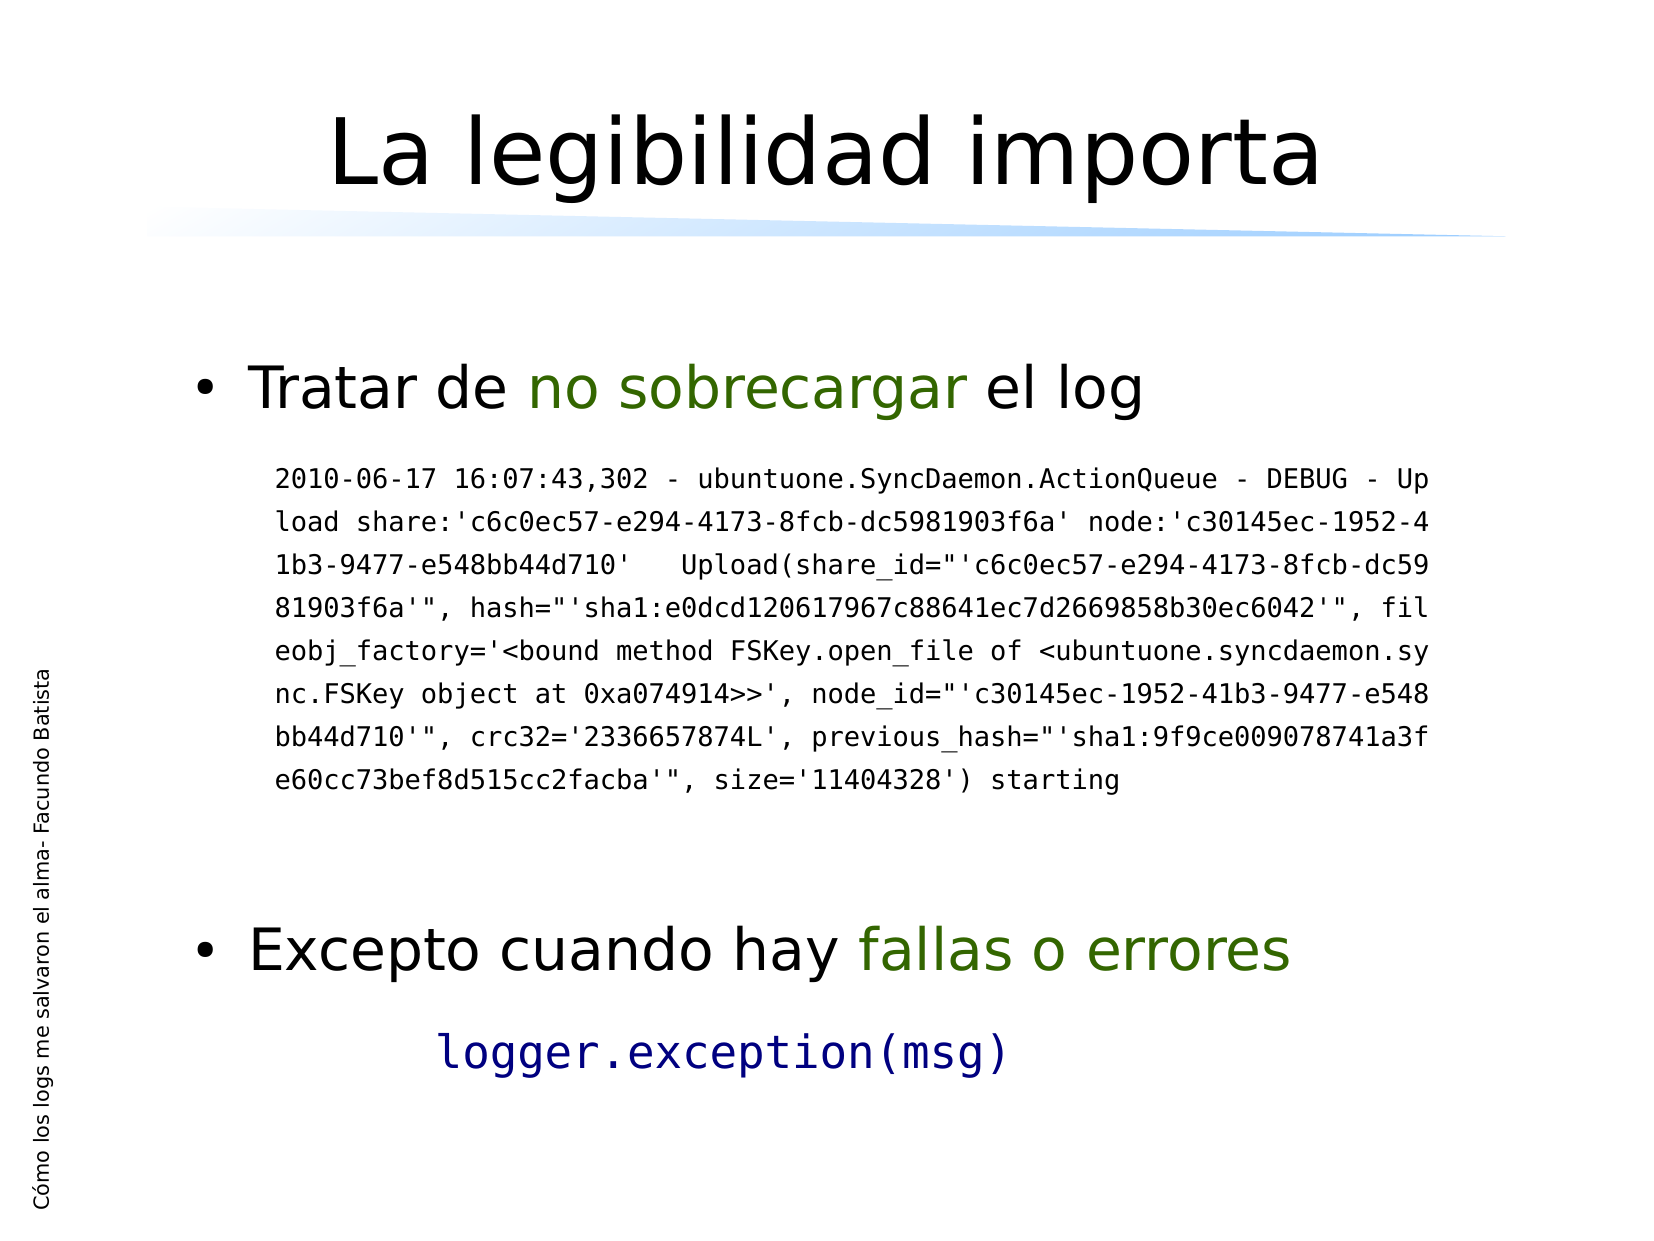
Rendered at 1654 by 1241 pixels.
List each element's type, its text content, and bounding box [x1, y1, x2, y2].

title La legibilidad importa [82, 49, 1571, 257]
list Tratar de no sobrecargar el log 2010-06-17 16:07:43,302 - ubuntuone.SyncDaemon.ActionQueue - DEBUG - Up load share:'c6c0ec57-e294-4173-8fcb-dc5981903f6a' node:'c30145ec-1952-4 1b3-9477-e548bb44d710' Upload(share_id="'c6c0ec57-e294-4173-8fcb-dc59 81903f6a'", hash="'sha1:e0dcd120617967c88641ec7d2669858b30ec6042'", fil eobj_factory='<bound method FSKey.open_file of <ubuntuone.syncdaemon.sy nc.FSKey object at 0xa074914>>', node_id="'c30145ec-1952-41b3-9477-e548 bb44d710'", crc32='2336657874L', previous_hash="'sha1:9f9ce009078741a3f e60cc73bef8d515cc2facba'", size='11404328') starting Excepto cuando hay fallas o errores logger.exception(msg) [177, 354, 1571, 1109]
